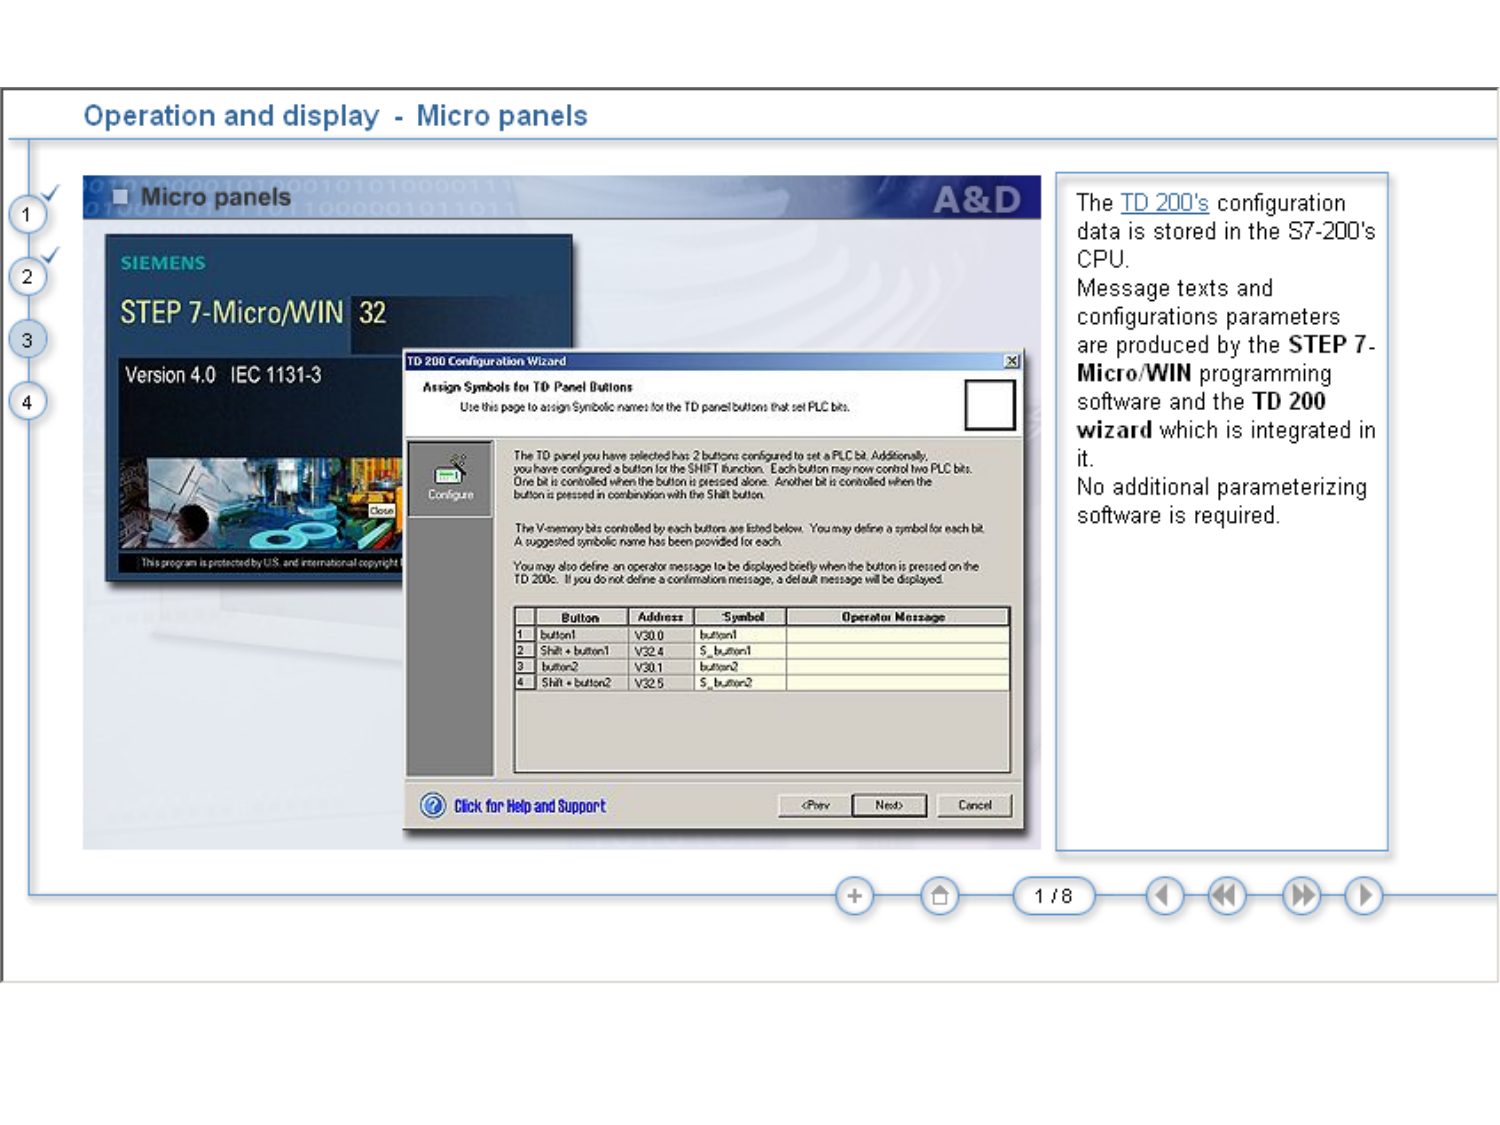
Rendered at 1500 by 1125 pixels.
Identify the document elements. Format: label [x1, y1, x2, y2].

picture [0, 87, 1500, 985]
